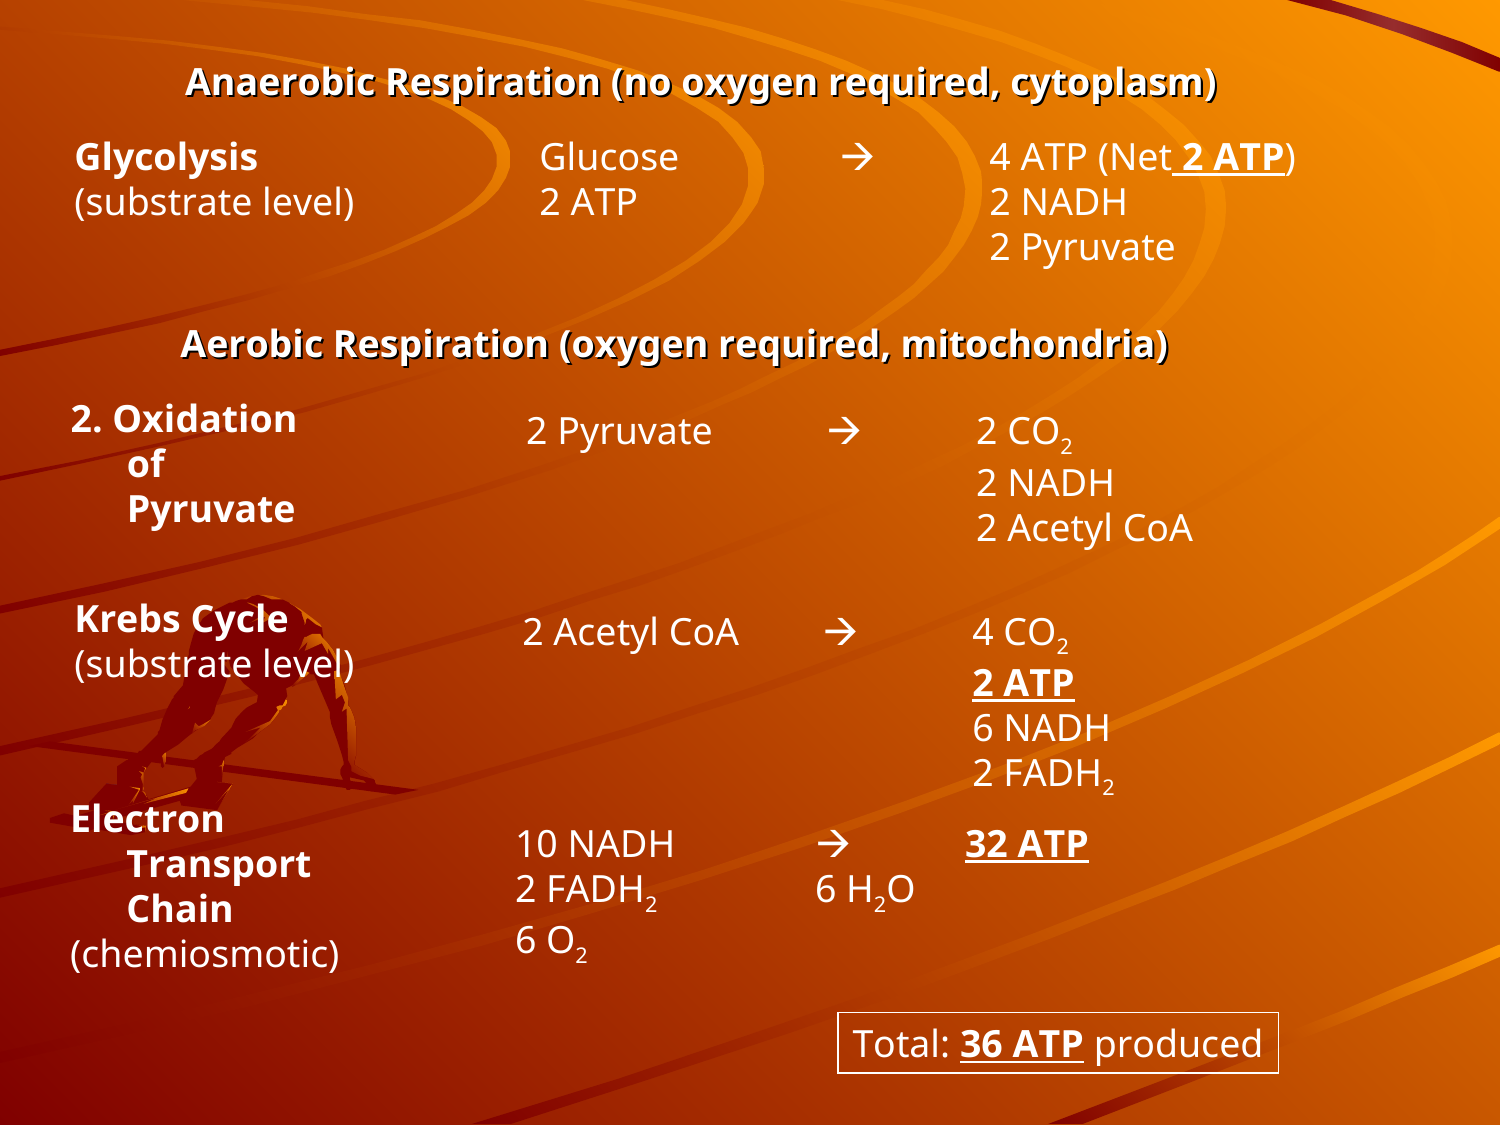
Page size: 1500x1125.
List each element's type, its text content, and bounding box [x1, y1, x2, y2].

text_box Total: 36 ATP produced [837, 1012, 1279, 1073]
text_box Anaerobic Respiration (no oxygen required, cytoplasm) [170, 49, 1233, 111]
text_box 2 Acetyl CoA  4 CO2 2 ATP 6 NADH 2 FADH2 [507, 599, 1130, 808]
text_box Aerobic Respiration (oxygen required, mitochondria) [165, 312, 1185, 373]
text_box Glucose  4 ATP (Net 2 ATP) 2 ATP 2 NADH 2 Pyruvate [524, 124, 1311, 321]
text_box Krebs Cycle (substrate level) [59, 587, 483, 693]
text_box 2 Pyruvate  2 CO2 2 NADH 2 Acetyl CoA [511, 399, 1209, 557]
text_box 2. Oxidation of Pyruvate [55, 387, 434, 538]
text_box Electron Transport Chain (chemiosmotic) [55, 787, 468, 983]
text_box 10 NADH  32 ATP 2 FADH2 6 H2O 6 O2 [500, 812, 1130, 976]
text_box Glycolysis (substrate level) [59, 124, 483, 231]
